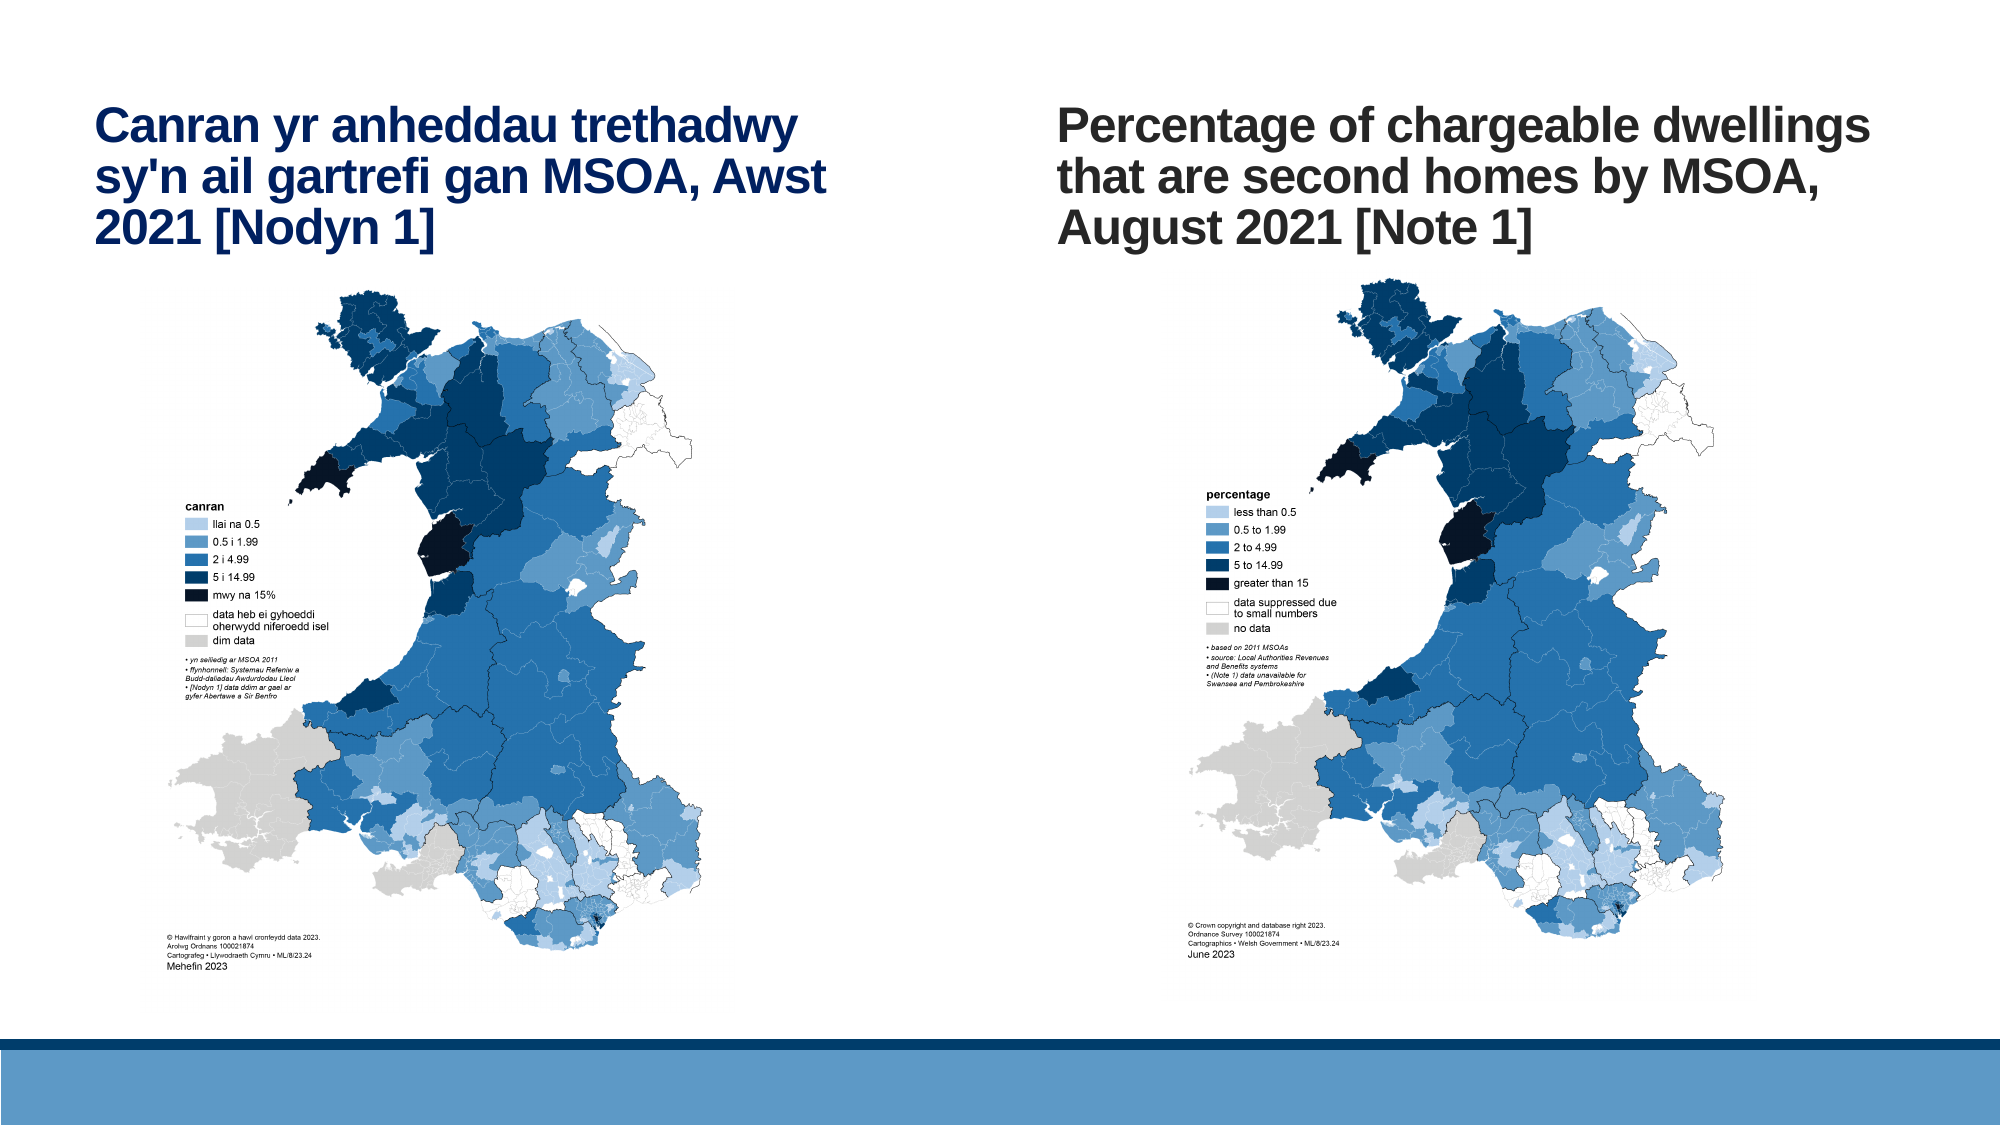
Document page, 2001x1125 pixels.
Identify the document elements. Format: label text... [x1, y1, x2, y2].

title Canran yr anheddau trethadwy sy'n ail gartrefi gan MSOA, Awst 2021 [Nodyn 1] [79, 68, 906, 288]
picture [1161, 288, 1757, 1001]
picture [140, 288, 735, 1013]
text_box Percentage of chargeable dwellings that are second homes by MSOA, August 2021 [Note 1] [1041, 68, 1891, 288]
